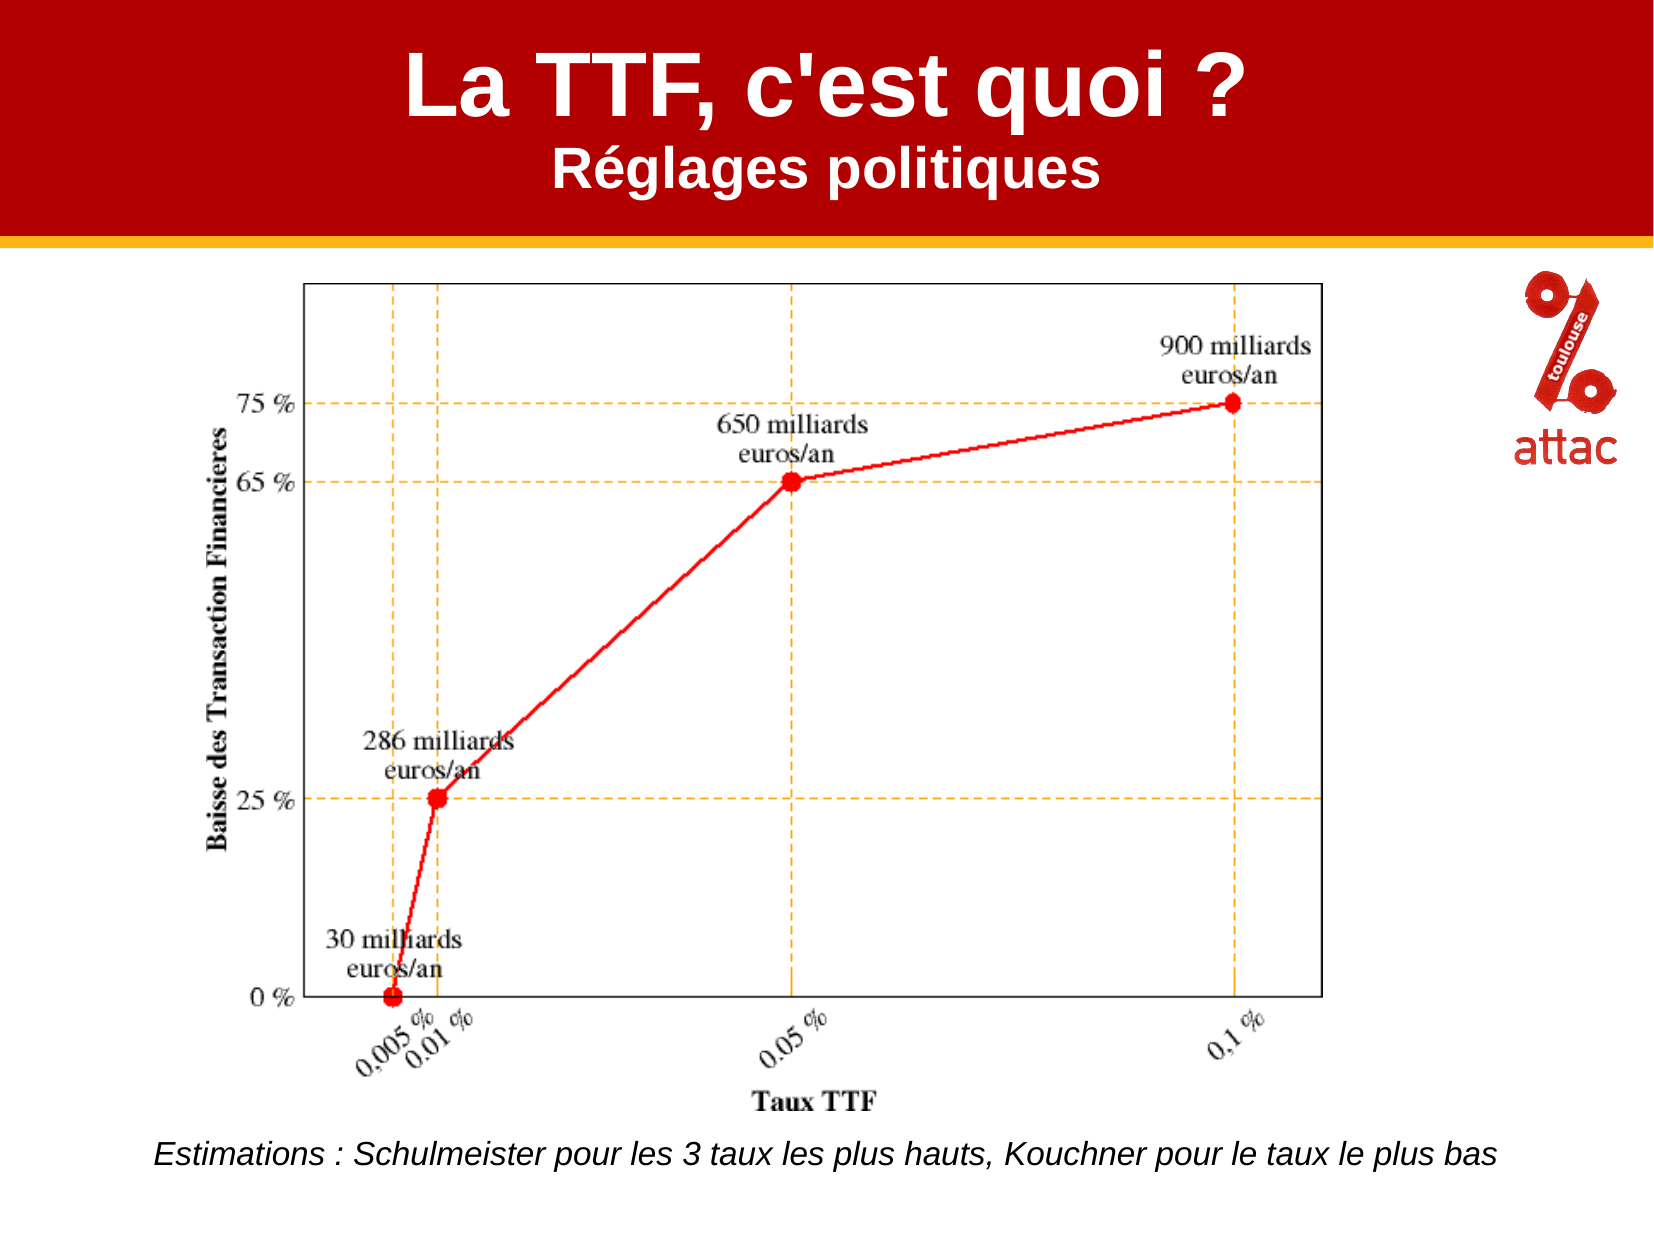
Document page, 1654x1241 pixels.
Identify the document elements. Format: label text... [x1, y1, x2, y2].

picture [1509, 265, 1625, 473]
picture [206, 283, 1323, 1111]
title La TTF, c'est quoi ? Réglages politiques [82, 13, 1571, 222]
text_box Estimations : Schulmeister pour les 3 taux les plus hauts, Kouchner pour le taux le plus bas [59, 1127, 1595, 1180]
